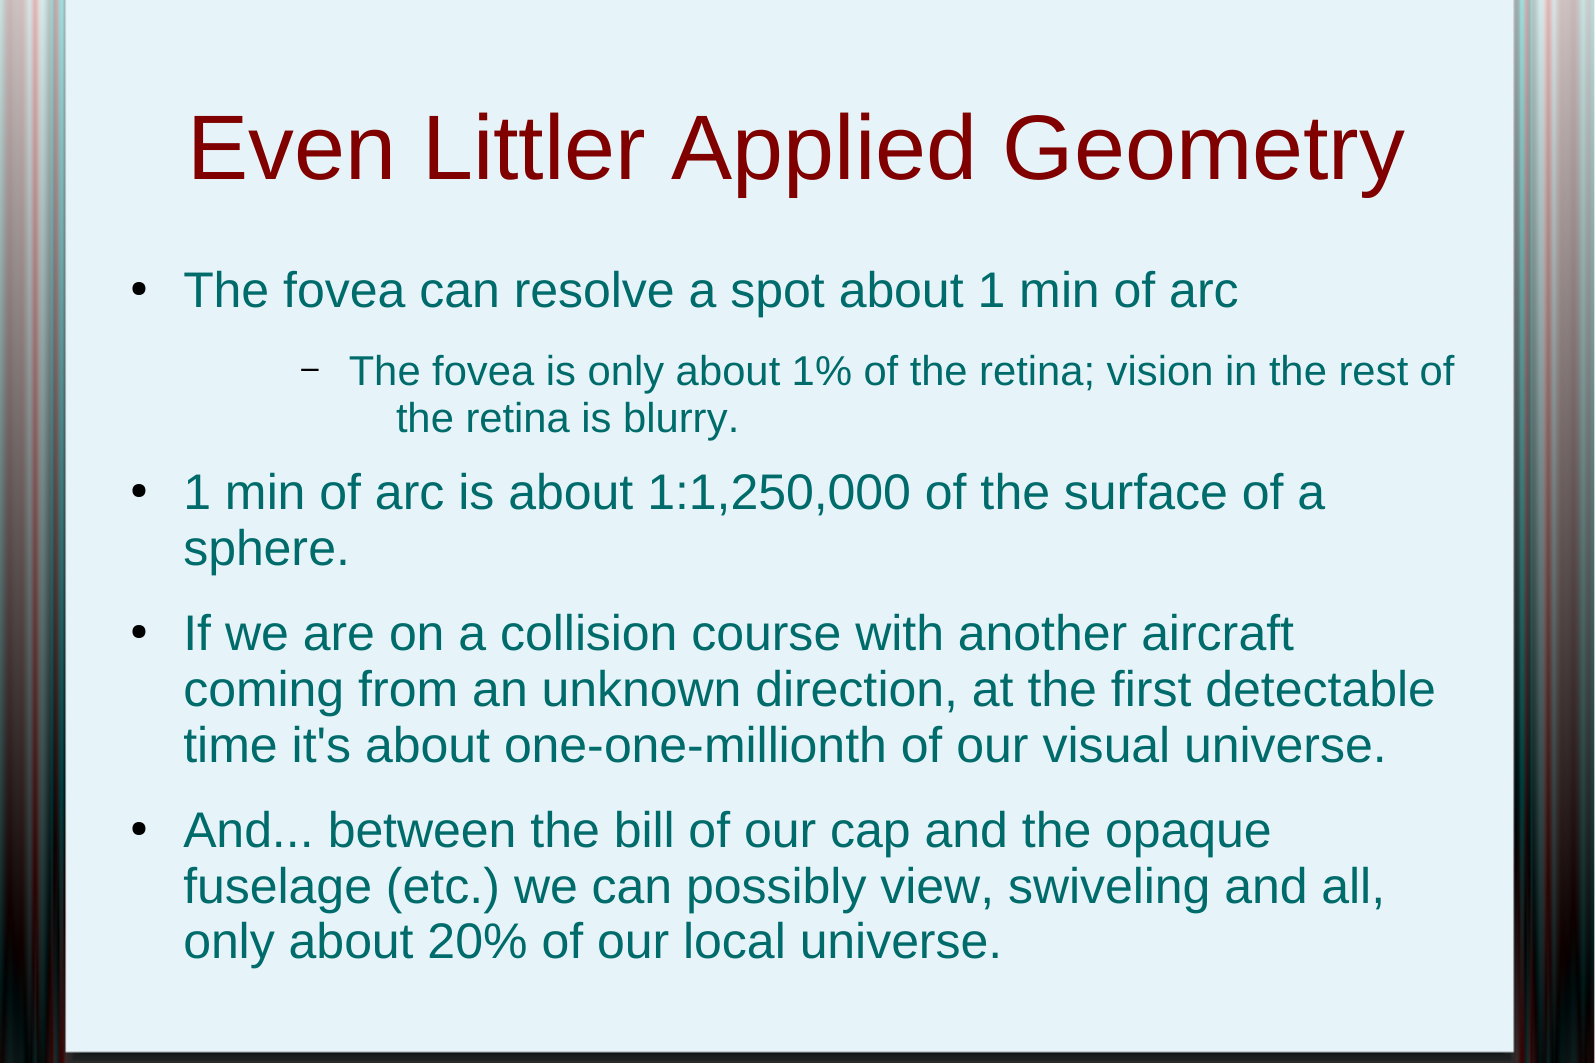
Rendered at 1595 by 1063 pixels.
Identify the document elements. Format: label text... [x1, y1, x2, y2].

title Even Littler Applied Geometry [113, 75, 1481, 220]
picture [0, 0, 1595, 1063]
list The fovea can resolve a spot about 1 min of arc The fovea is only about 1% of the retina; vision in the rest of the retina is blurry. 1 min of arc is about 1:1,250,000 of the surface of a sphere. If we are on a collision course with another aircraft coming from an unknown direction, at the first detectable time it's about one-one-millionth of our visual universe. And... between the bill of our cap and the opaque fuselage (etc.) we can possibly view, swiveling and all, only about 20% of our local universe. [112, 262, 1463, 1013]
